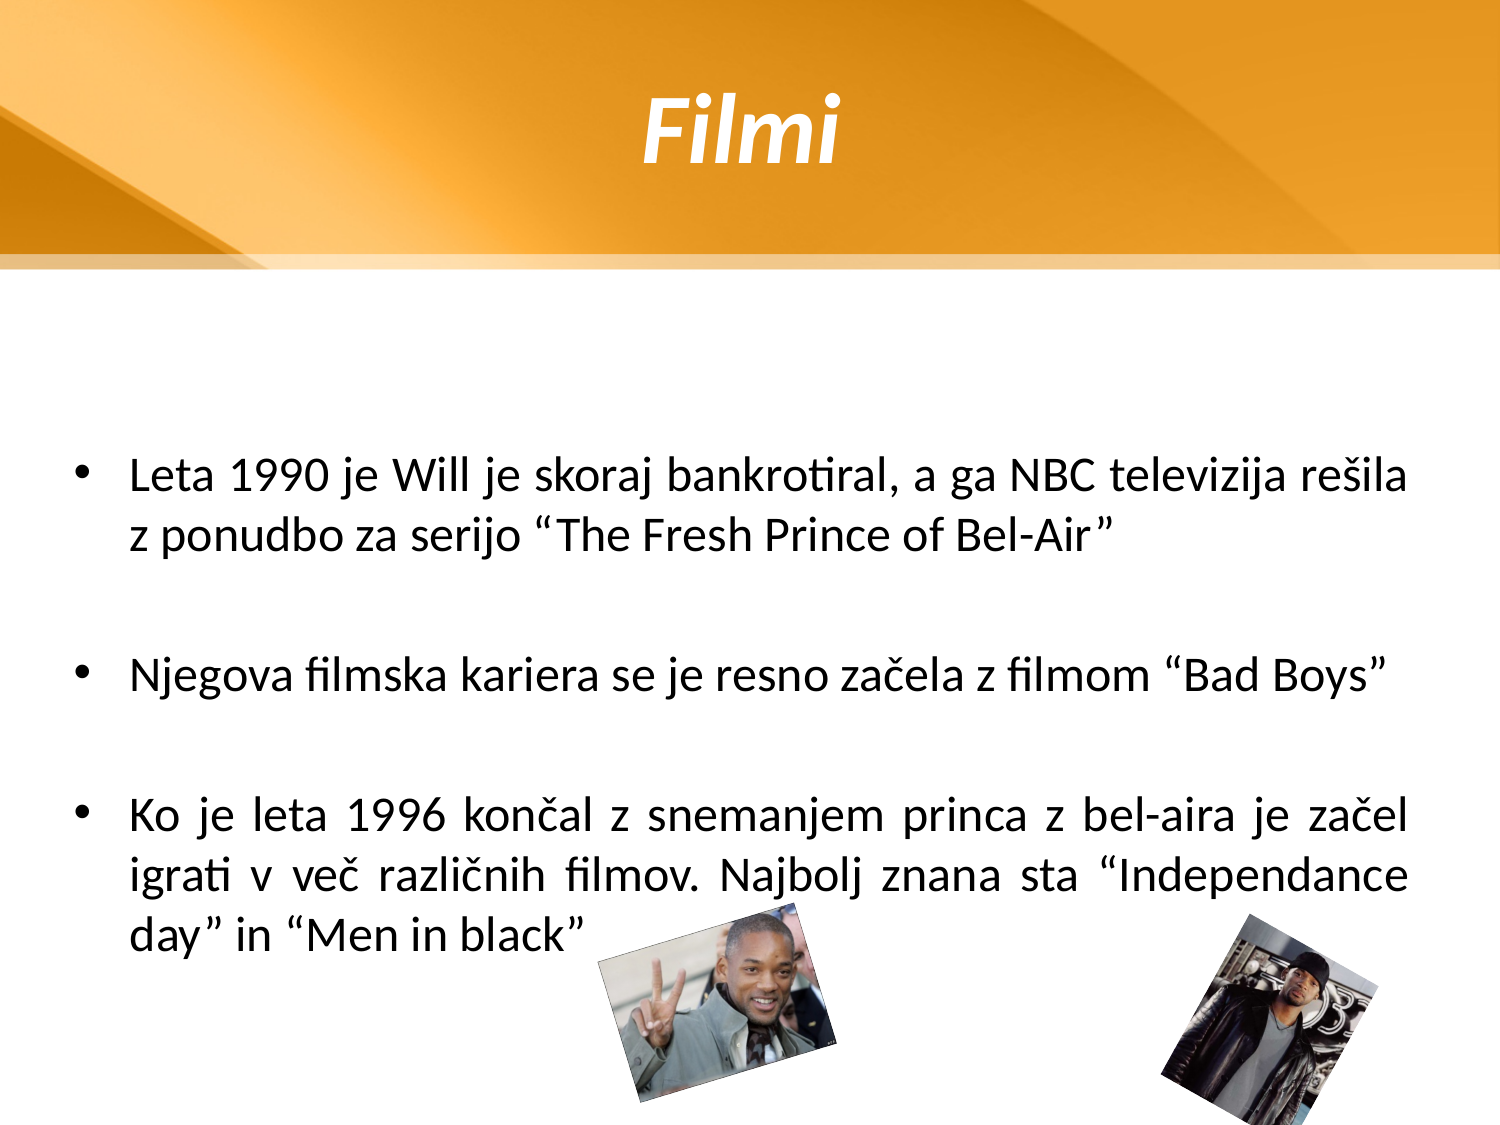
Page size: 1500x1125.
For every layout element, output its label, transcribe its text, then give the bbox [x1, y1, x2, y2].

picture [0, 0, 1500, 1125]
title Filmi [58, 23, 1425, 223]
list Leta 1990 je Will je skoraj bankrotiral, a ga NBC televizija rešila z ponudbo za serijo “The Fresh Prince of Bel-Air” Njegova filmska kariera se je resno začela z filmom “Bad Boys” Ko je leta 1996 končal z snemanjem princa z bel-aira je začel igrati v več različnih filmov. Najbolj znana sta “Independance day” in “Men in black” [58, 433, 1425, 1079]
